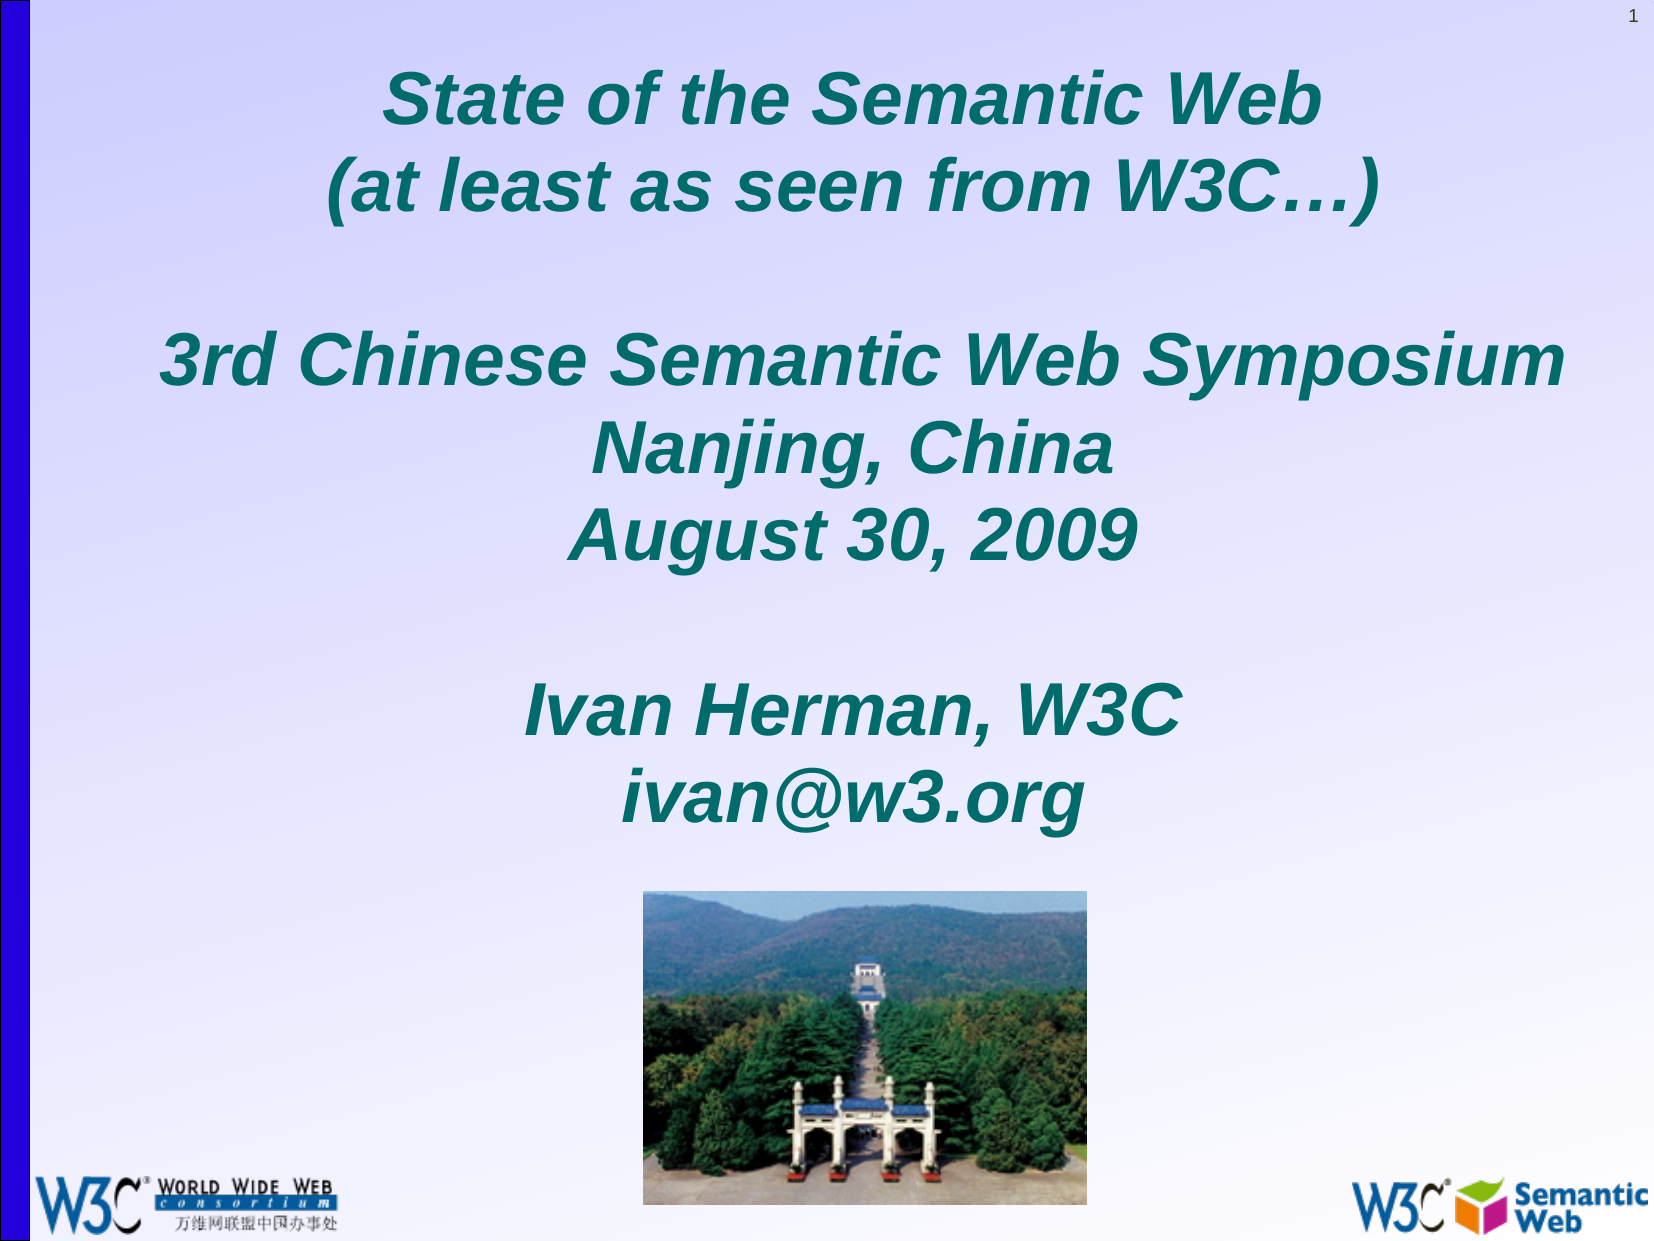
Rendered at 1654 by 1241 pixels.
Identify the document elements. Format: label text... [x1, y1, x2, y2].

picture [30, 1176, 343, 1235]
picture [1352, 1175, 1648, 1235]
title State of the Semantic Web (at least as seen from W3C…) 3rd Chinese Semantic Web Symposium Nanjing, China August 30, 2009 Ivan Herman, W3C ivan@w3.org [121, 54, 1587, 837]
picture [643, 891, 1087, 1205]
